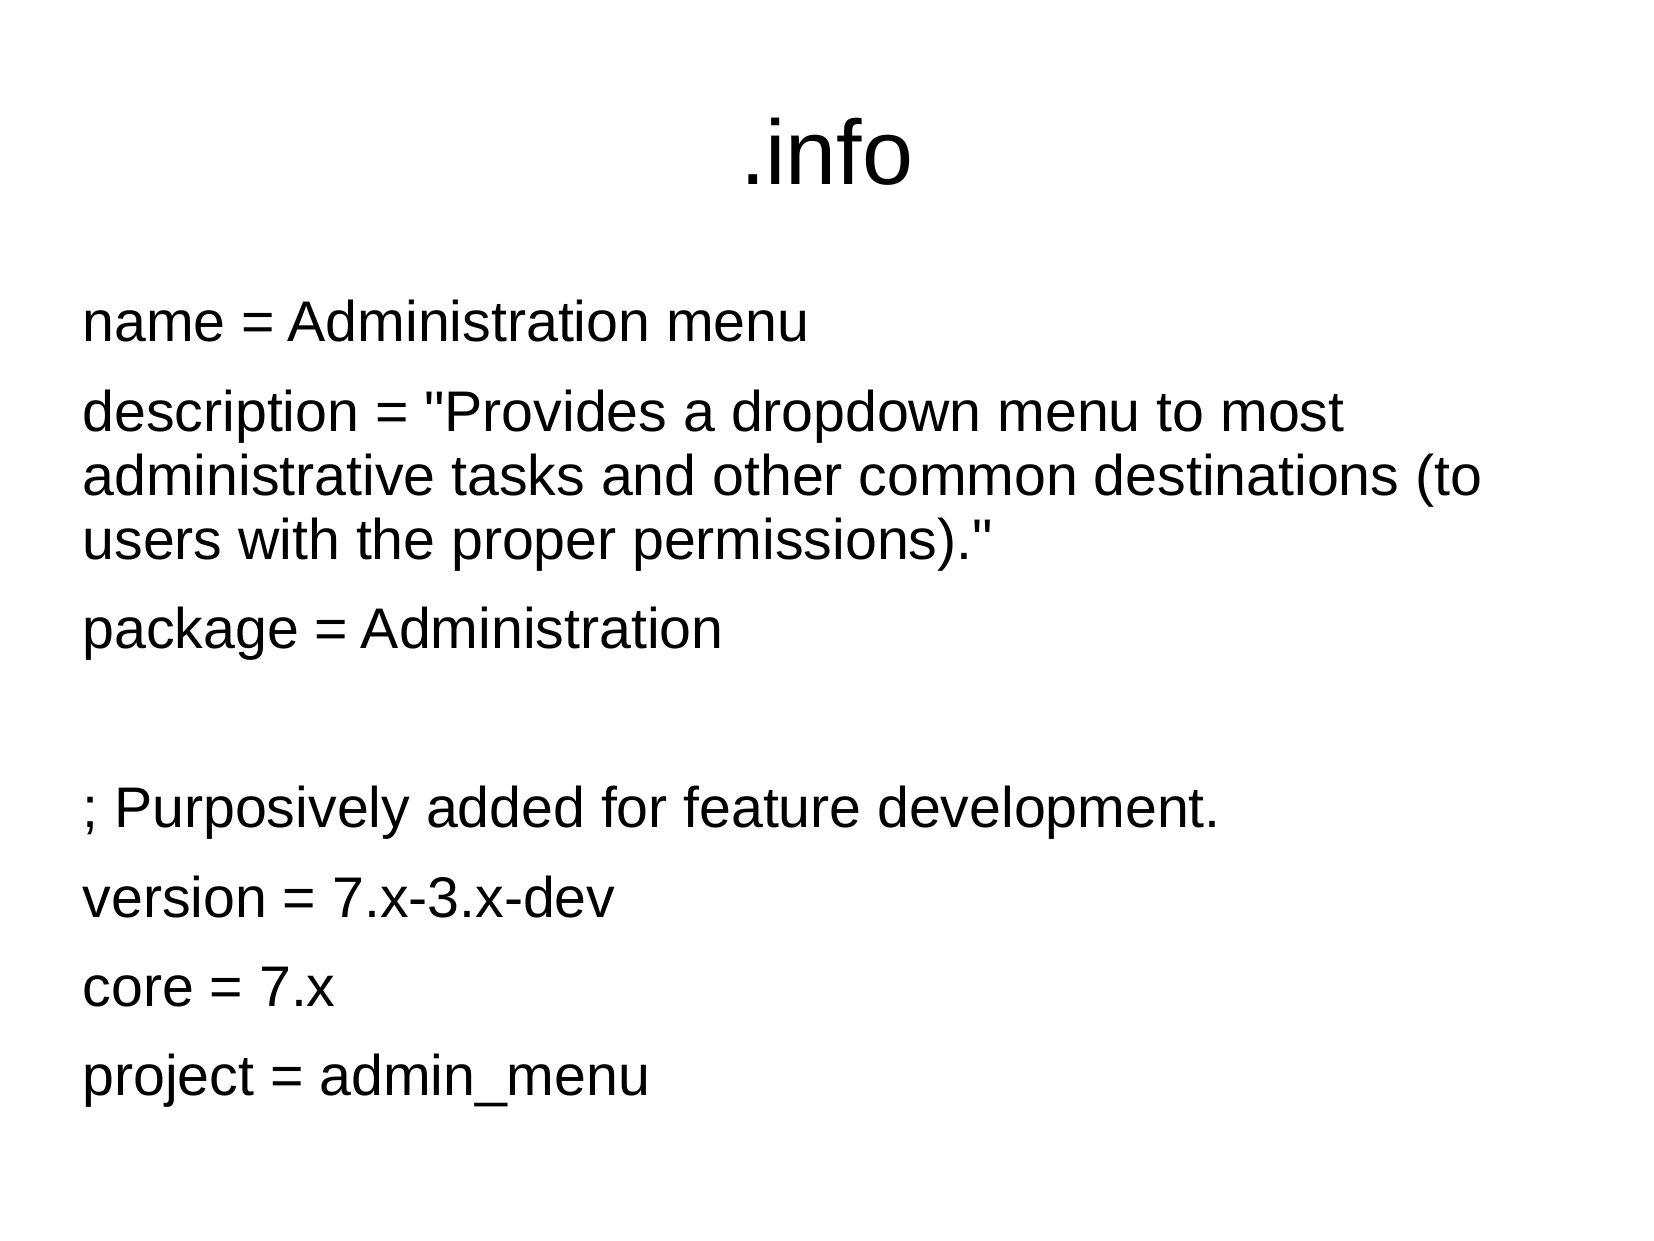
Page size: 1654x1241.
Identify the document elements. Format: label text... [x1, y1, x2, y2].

title .info [82, 49, 1571, 257]
list name = Administration menu description = "Provides a dropdown menu to most administrative tasks and other common destinations (to users with the proper permissions)." package = Administration ; Purposively added for feature development. version = 7.x-3.x-dev core = 7.x project = admin_menu [82, 290, 1571, 1109]
